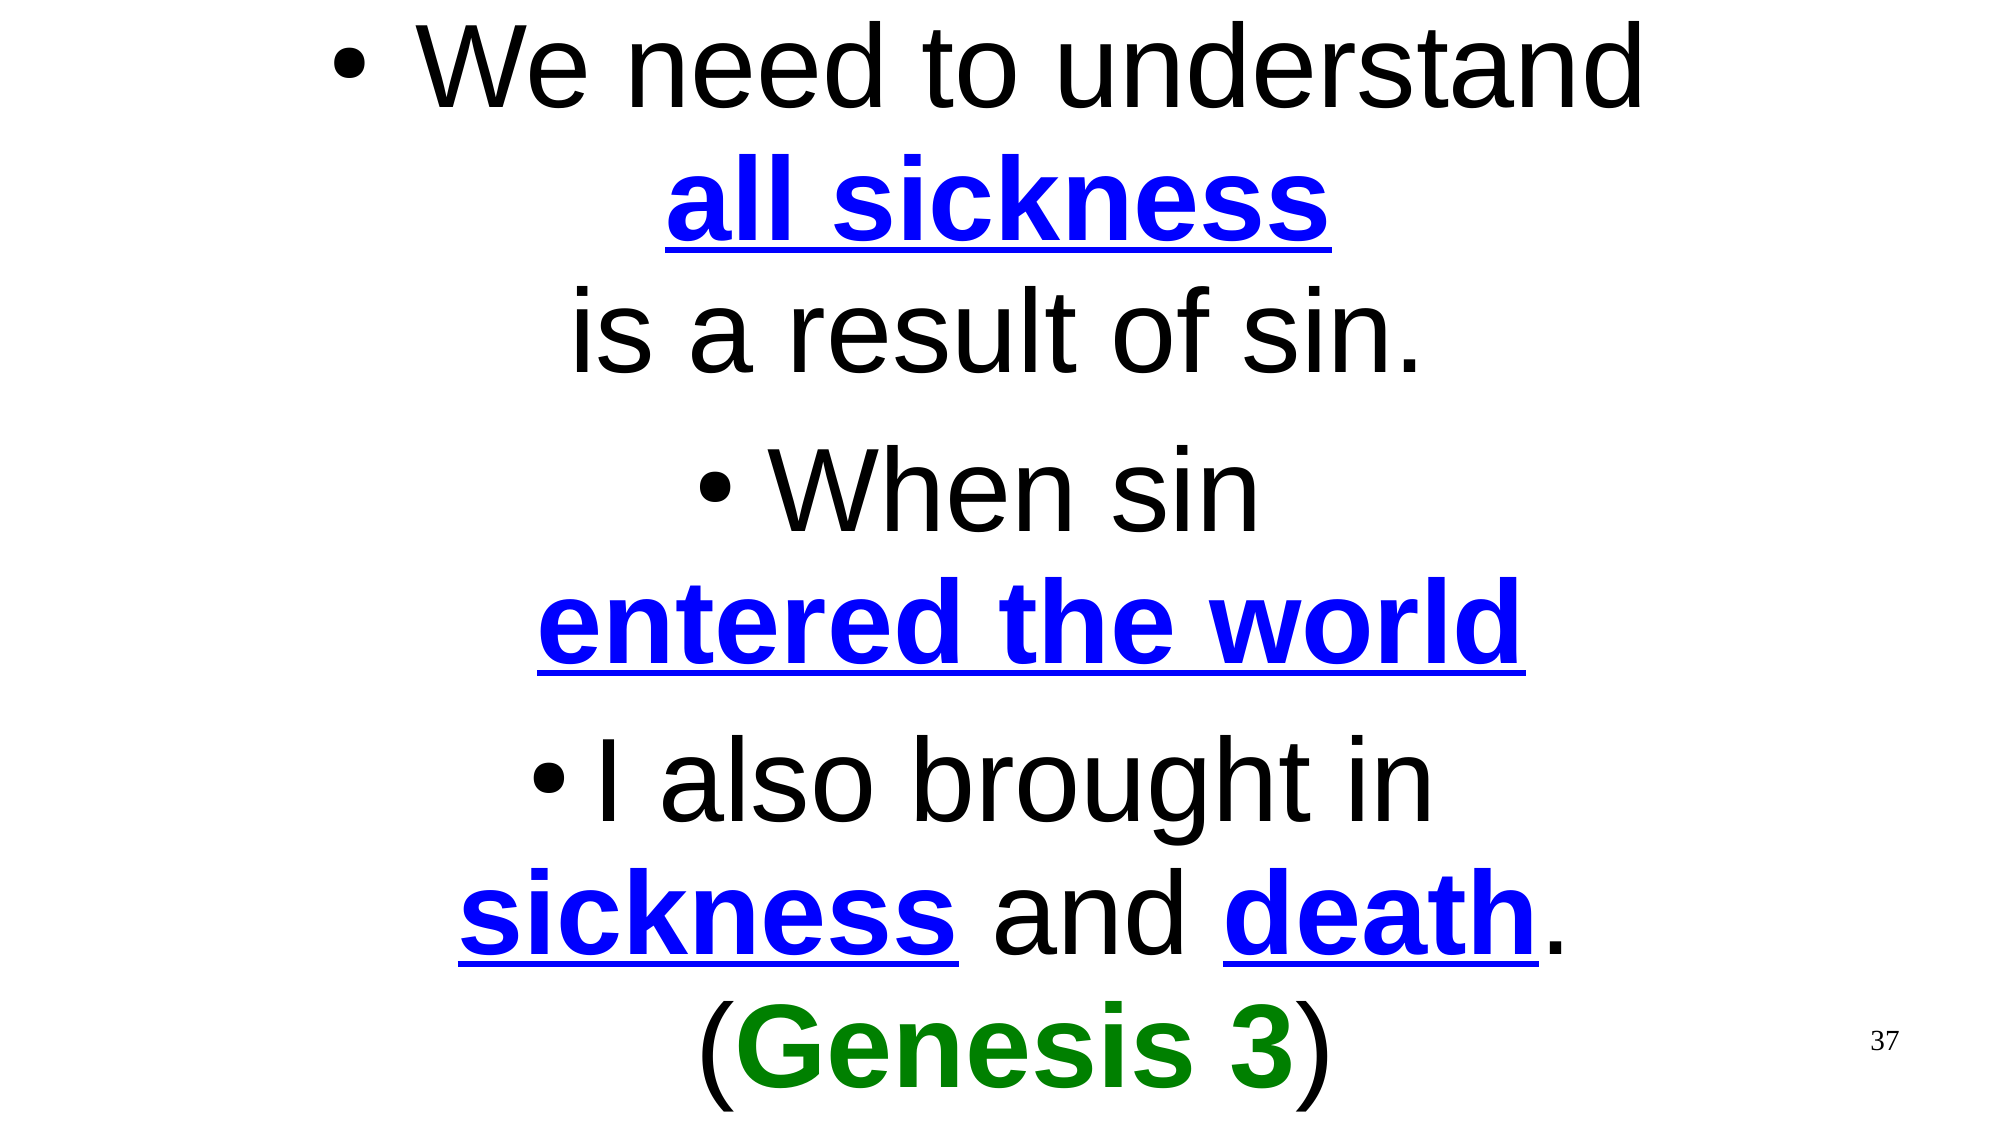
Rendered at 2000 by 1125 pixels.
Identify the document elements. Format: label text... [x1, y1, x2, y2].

list We need to understand all sickness is a result of sin. When sin entered the world I also brought in sickness and death. (Genesis 3) [0, 0, 1996, 1123]
